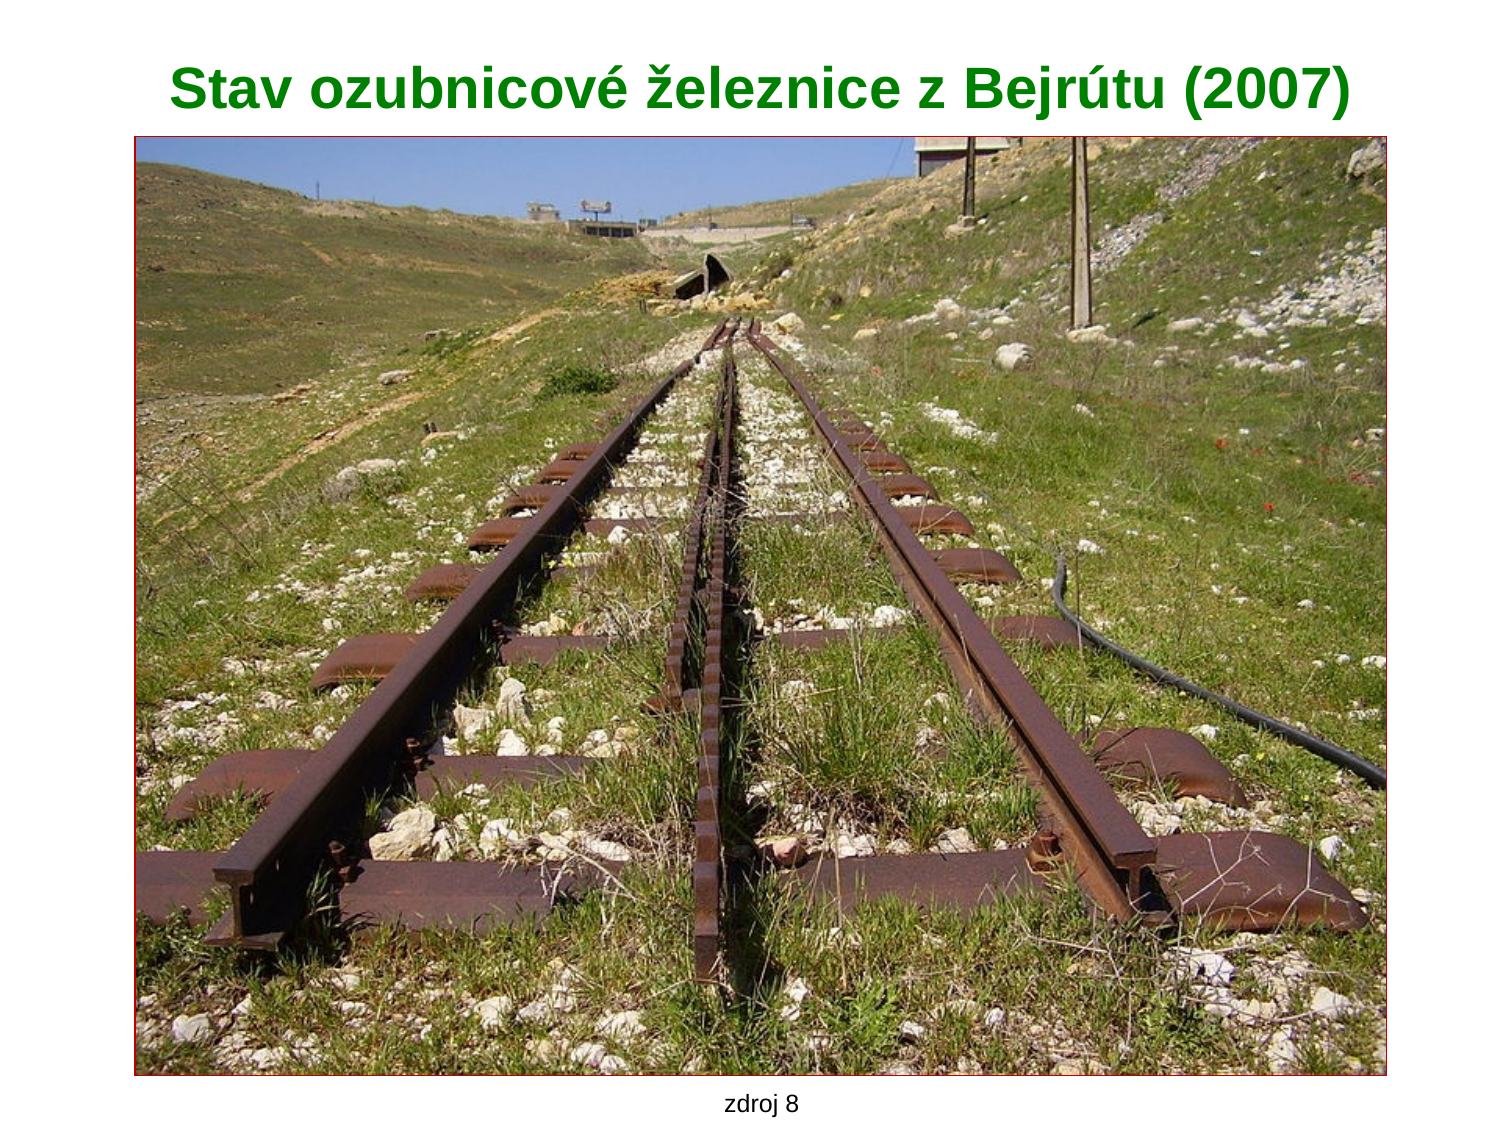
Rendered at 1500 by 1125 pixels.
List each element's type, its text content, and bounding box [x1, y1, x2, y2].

text_box zdroj 8 [147, 1079, 1377, 1125]
text_box Stav ozubnicové železnice z Bejrútu (2007) [135, 42, 1388, 129]
picture [135, 137, 1386, 1075]
